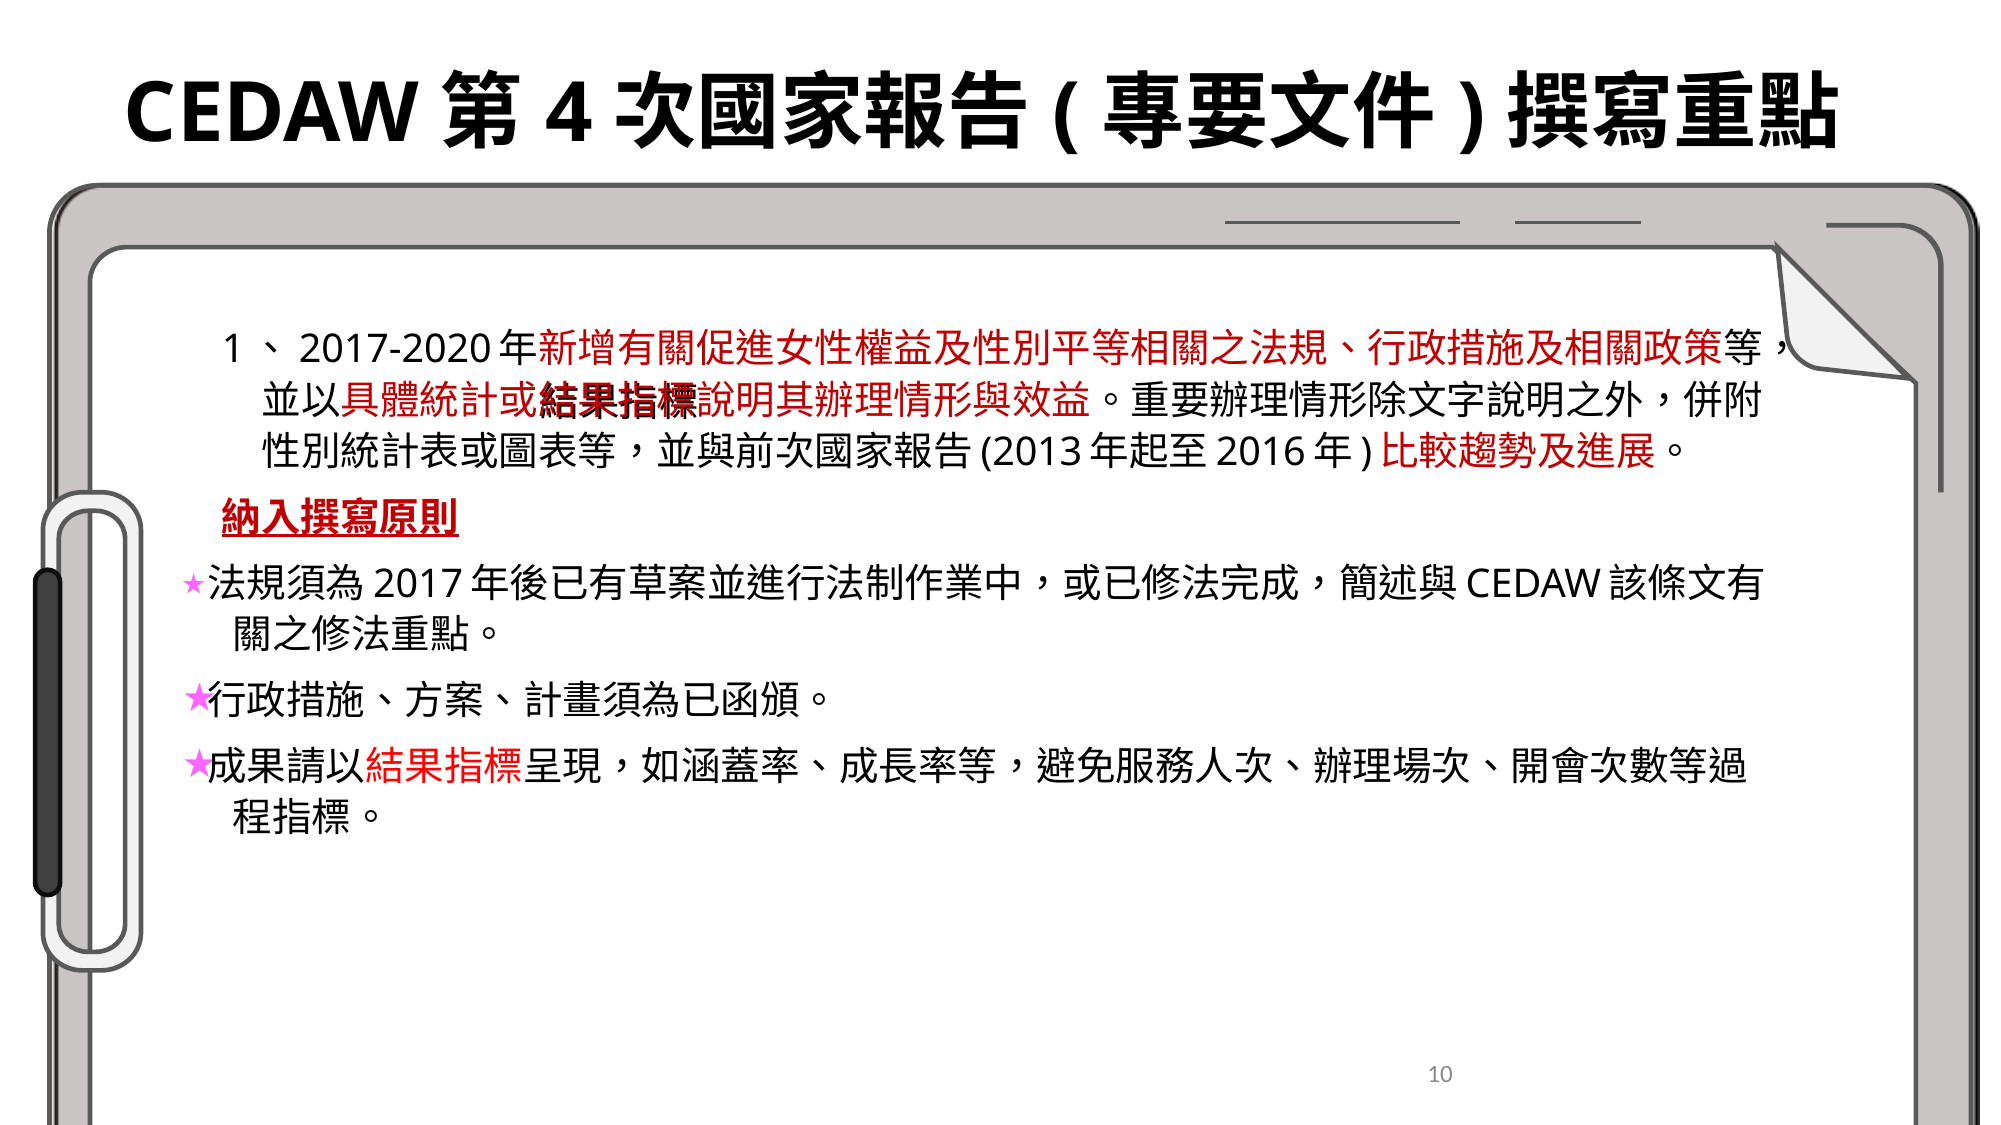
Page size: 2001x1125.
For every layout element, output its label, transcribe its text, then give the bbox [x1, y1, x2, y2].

text_box 10 [1412, 1042, 1863, 1103]
title CEDAW第4次國家報告(專要文件)撰寫重點 [108, 0, 1898, 218]
list 1、2017-2020年新增有關促進女性權益及性別平等相關之法規、行政措施及相關政策等，並以具體統計或結果指標說明其辦理情形與效益。重要辦理情形除文字說明之外，併附性別統計表或圖表等，並與前次國家報告(2013年起至2016年)比較趨勢及進展。 納入撰寫原則 法規須為2017年後已有草案並進行法制作業中，或已修法完成，簡述與CEDAW該條文有關之修法重點。 行政措施、方案、計畫須為已函頒。 成果請以結果指標呈現，如涵蓋率、成長率等，避免服務人次、辦理場次、開會次數等過程指標。 [166, 313, 1799, 1028]
text_box [35, 185, 1971, 1125]
